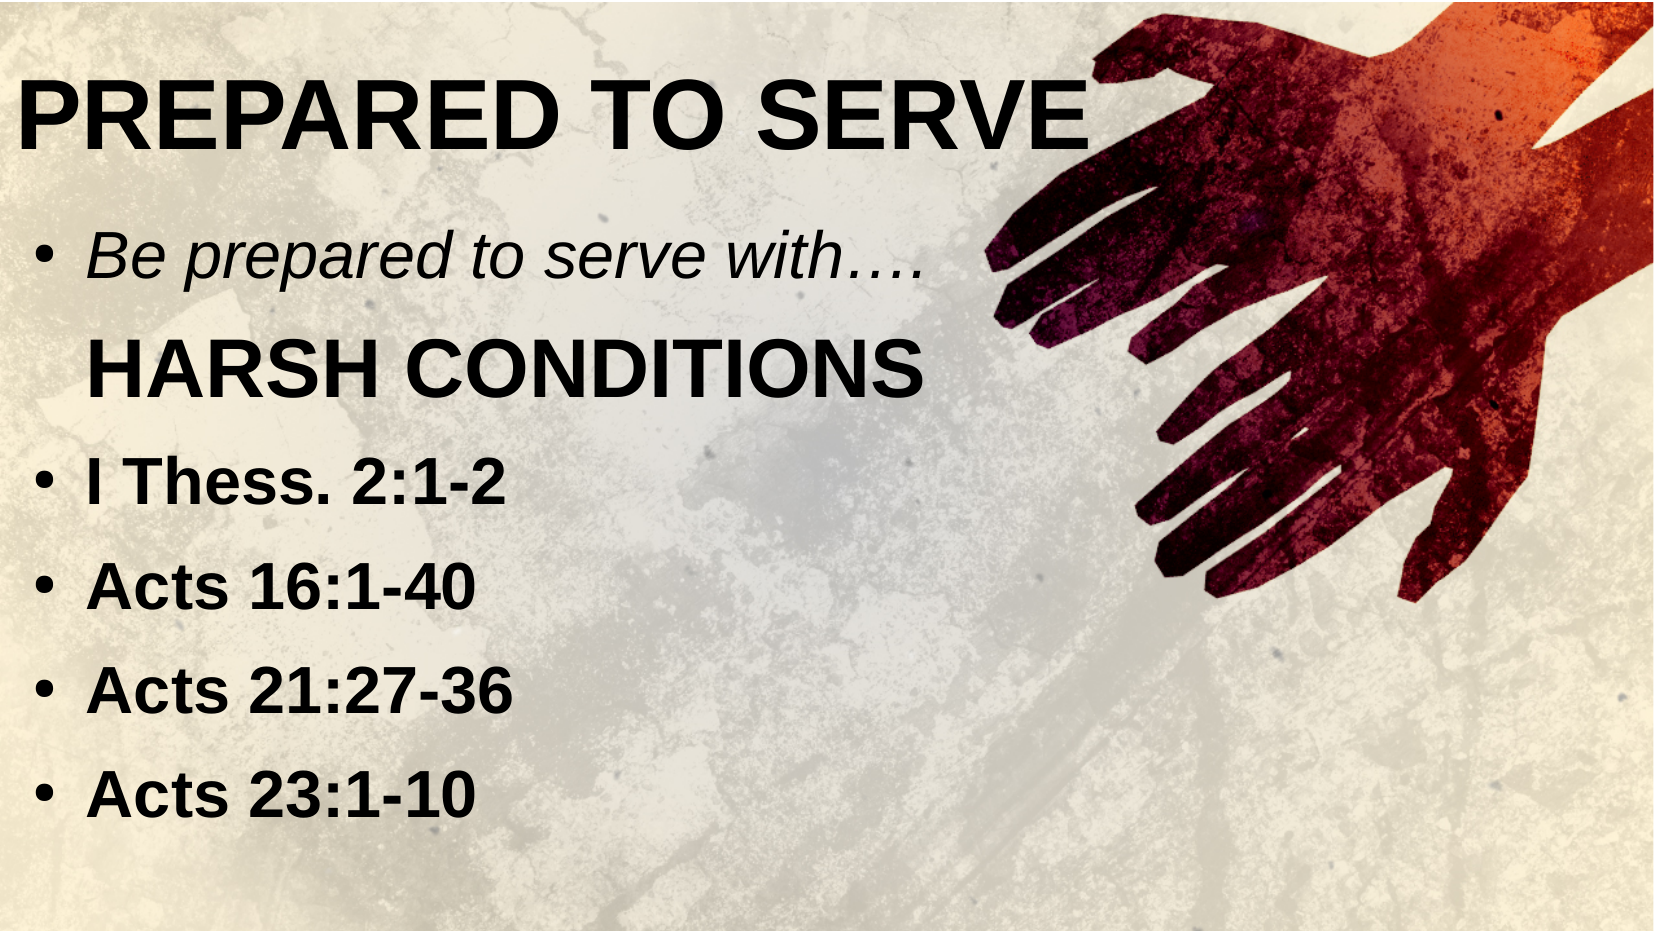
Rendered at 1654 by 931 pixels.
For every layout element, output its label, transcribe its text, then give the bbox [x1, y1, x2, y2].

picture [0, 2, 1654, 931]
title PREPARED TO SERVE [15, 37, 1571, 193]
list Be prepared to serve with…. HARSH CONDITIONS I Thess. 2:1-2 Acts 16:1-40 Acts 21:27-36 Acts 23:1-10 [15, 217, 1636, 931]
